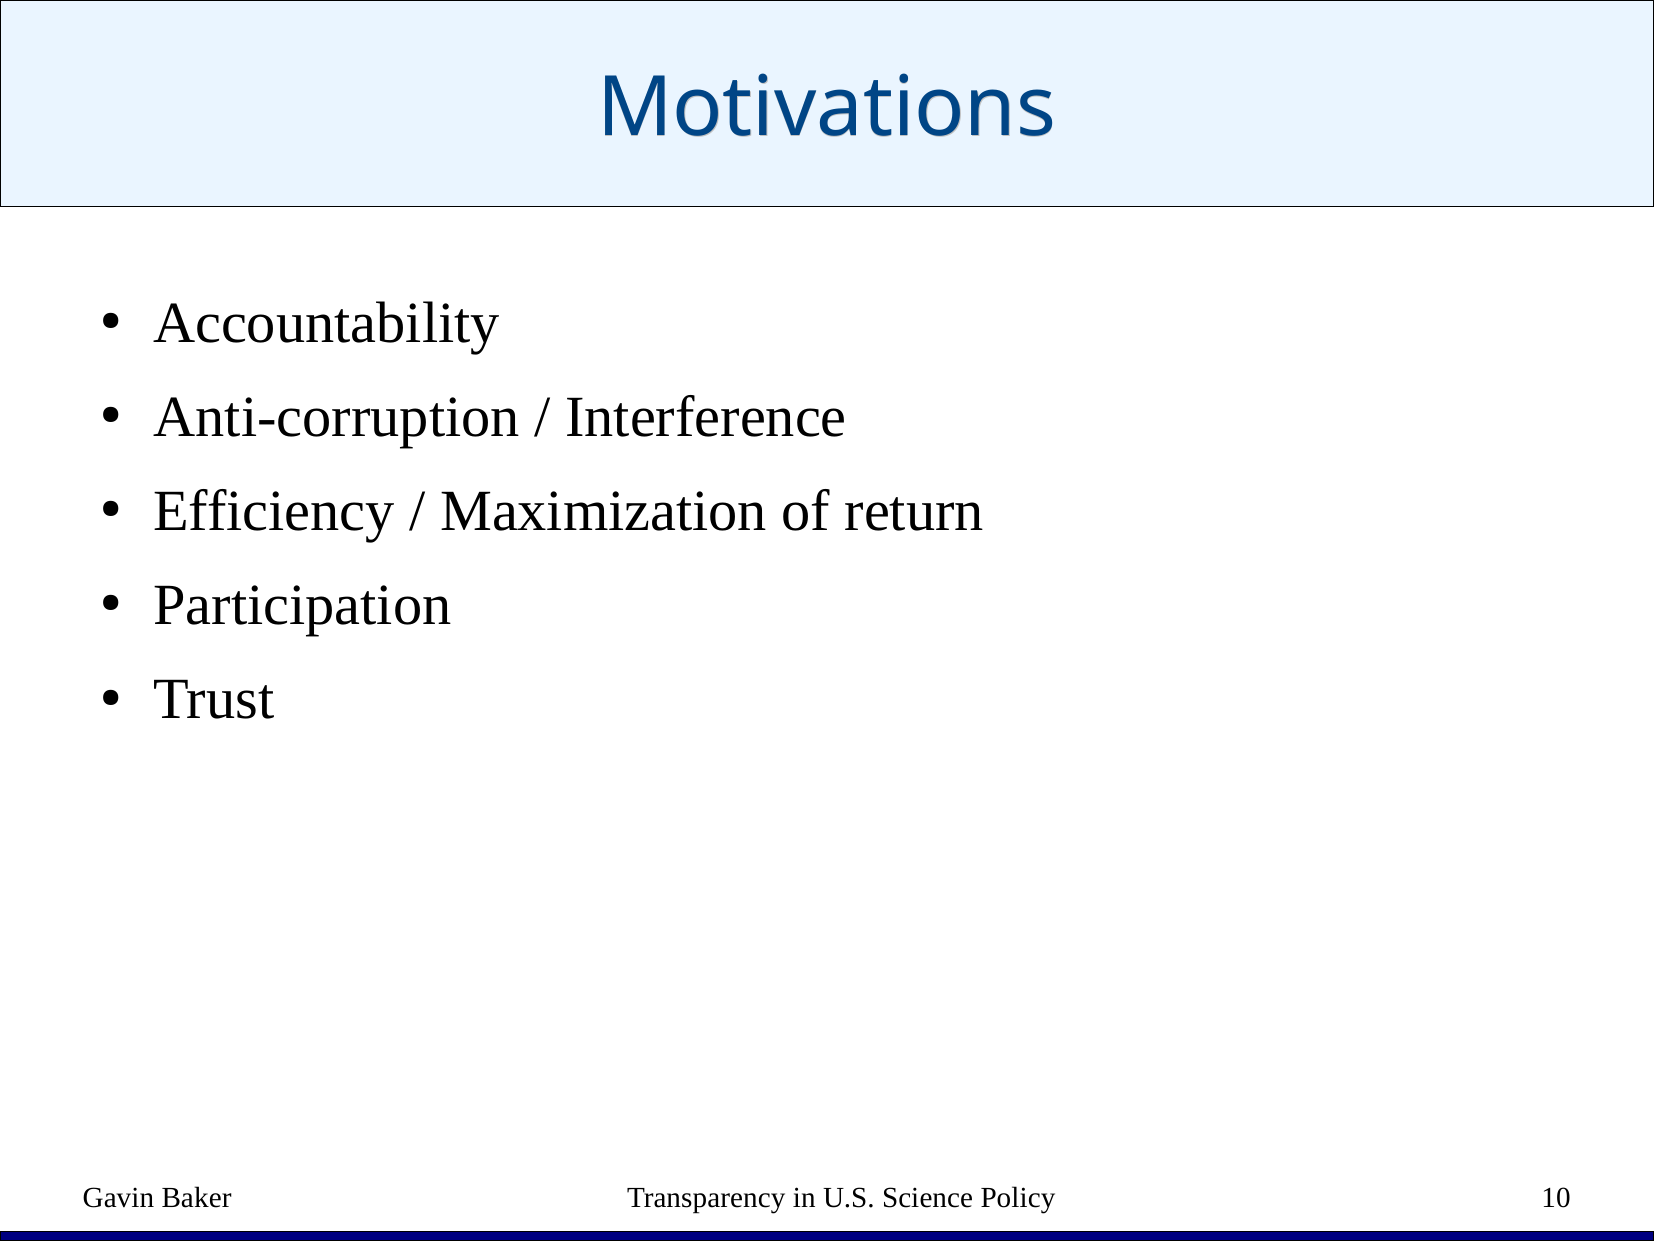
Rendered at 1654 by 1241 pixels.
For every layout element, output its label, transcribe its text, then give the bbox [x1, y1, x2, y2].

title Motivations [82, 29, 1571, 178]
list Accountability Anti-corruption / Interference Efficiency / Maximization of return Participation Trust [82, 290, 1571, 1109]
